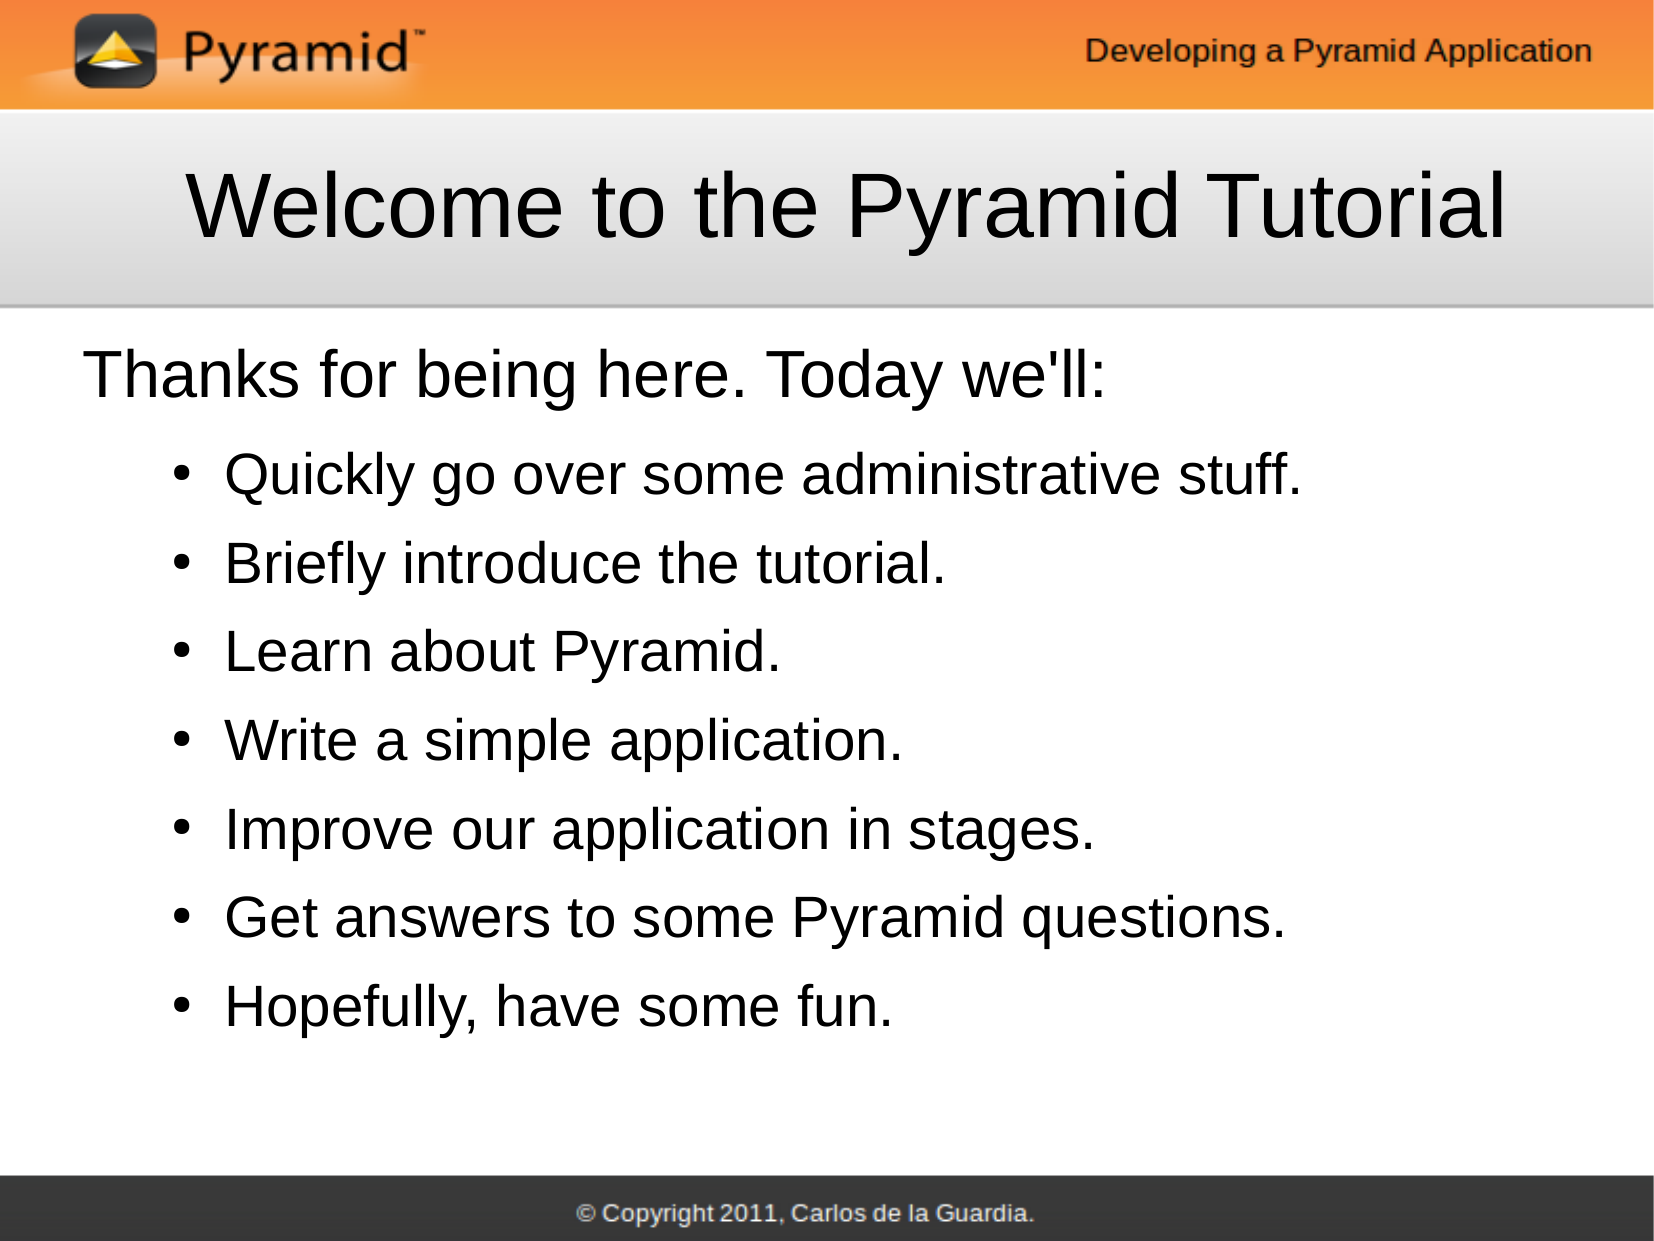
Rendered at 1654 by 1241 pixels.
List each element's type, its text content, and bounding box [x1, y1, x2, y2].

title Welcome to the Pyramid Tutorial [82, 112, 1613, 301]
list Thanks for being here. Today we'll: Quickly go over some administrative stuff. Briefly introduce the tutorial. Learn about Pyramid. Write a simple application. Improve our application in stages. Get answers to some Pyramid questions. Hopefully, have some fun. [82, 337, 1571, 1157]
picture [0, 0, 1654, 1241]
